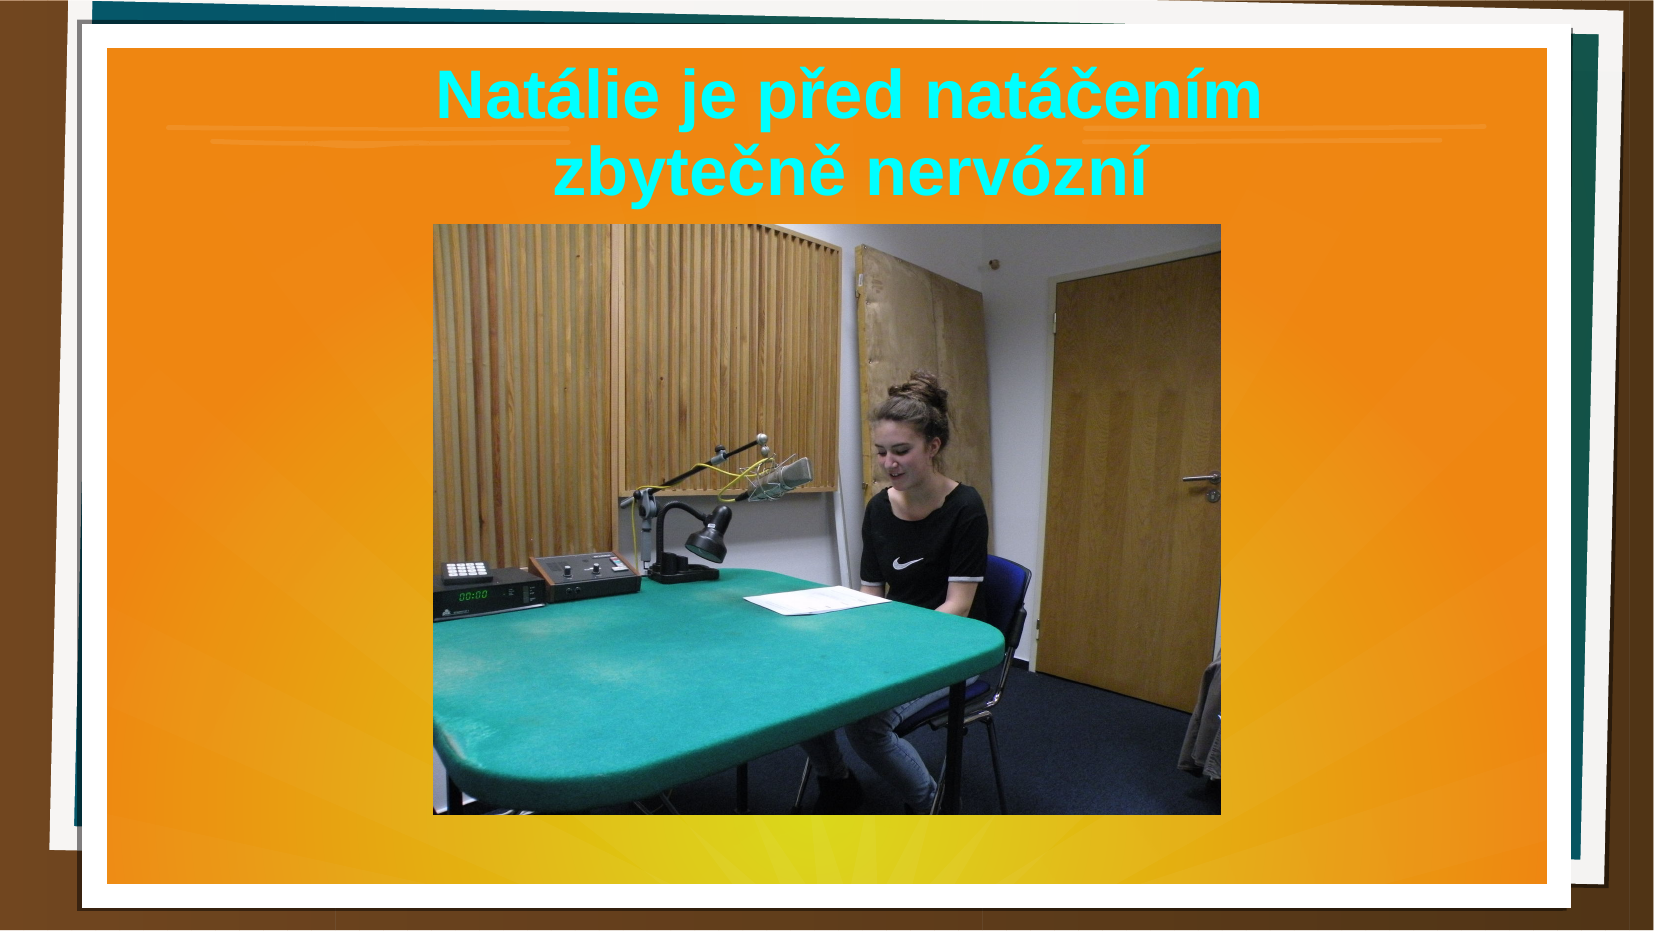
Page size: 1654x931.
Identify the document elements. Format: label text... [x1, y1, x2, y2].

title Natálie je před natáčením zbytečně nervózní [283, 56, 1418, 210]
picture [433, 224, 1221, 815]
